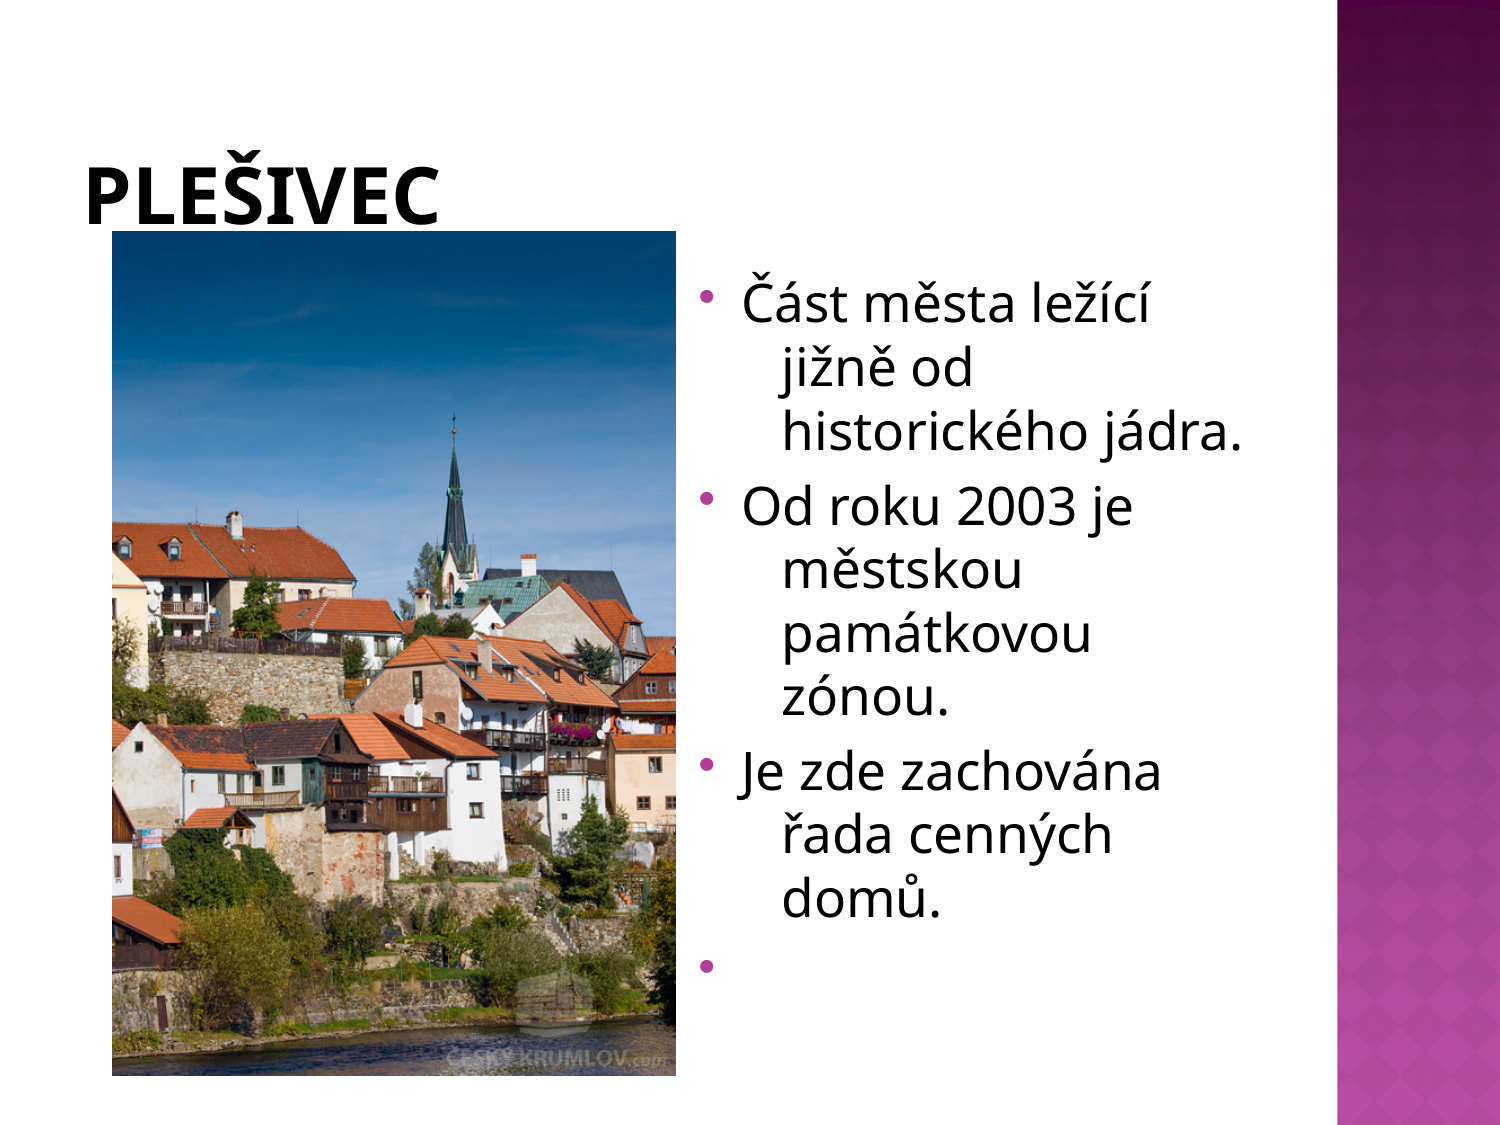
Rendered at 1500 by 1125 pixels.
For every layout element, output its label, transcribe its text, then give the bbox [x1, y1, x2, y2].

list Část města ležící jižně od historického jádra. Od roku 2003 je městskou památkovou zónou. Je zde zachována řada cenných domů. [685, 262, 1264, 1005]
title plešivec [75, 52, 1264, 240]
picture [112, 231, 676, 1077]
